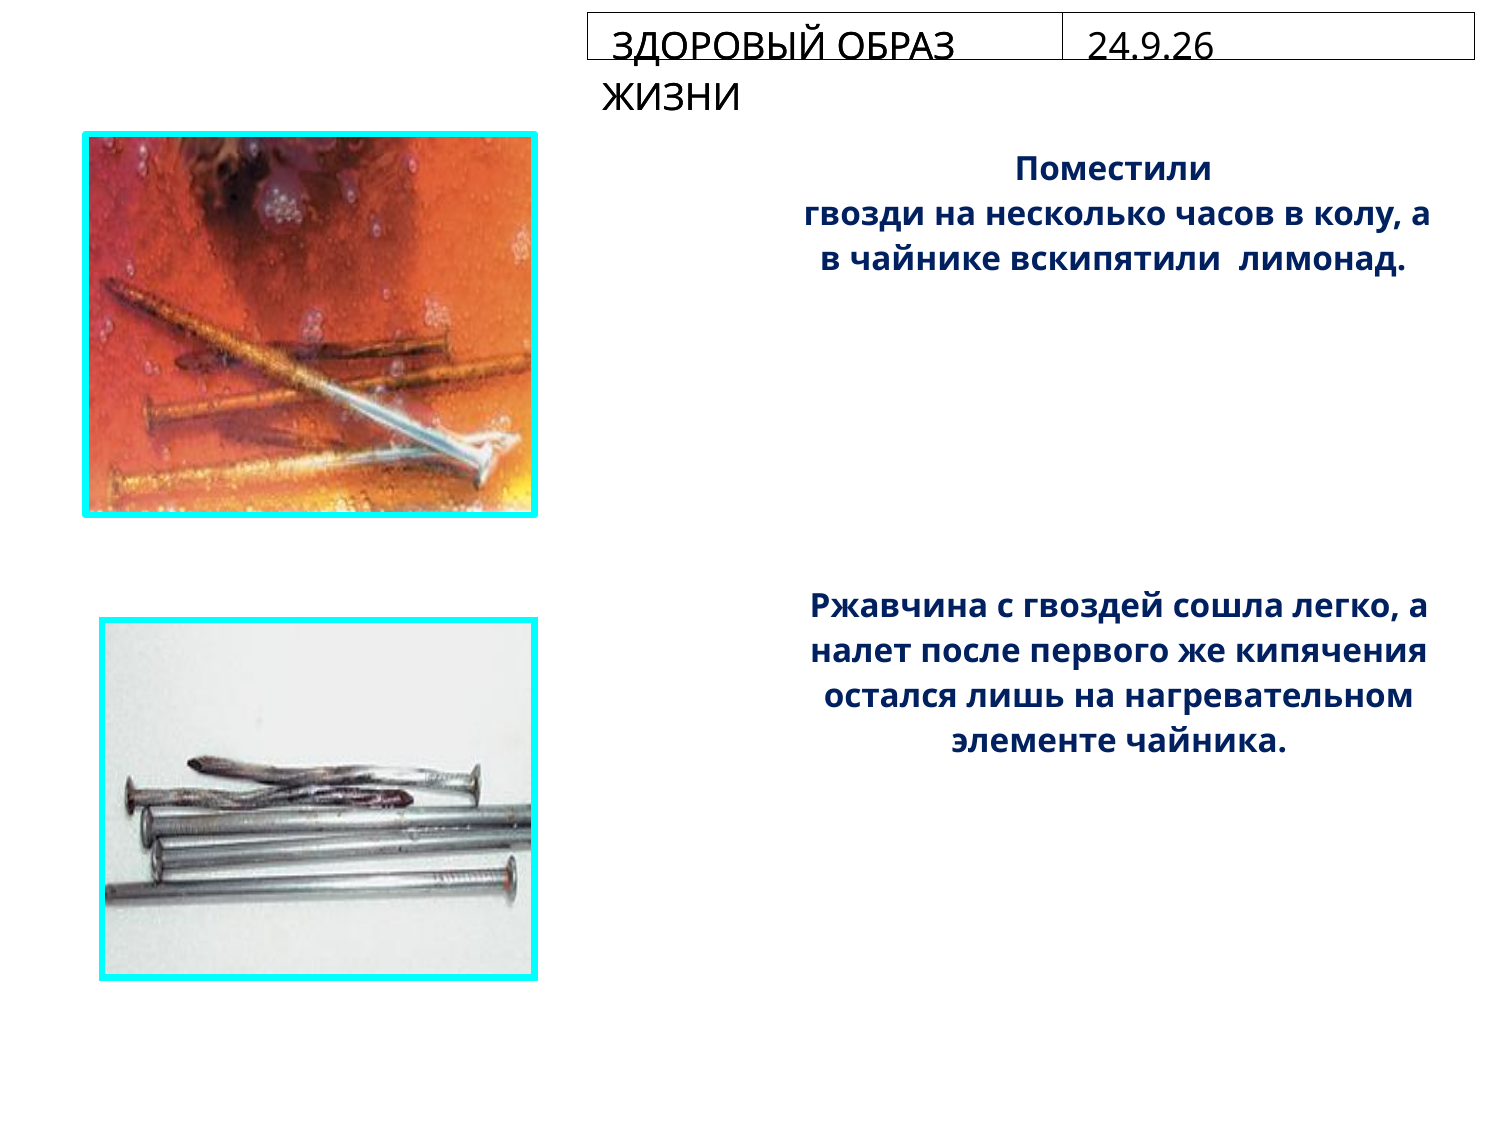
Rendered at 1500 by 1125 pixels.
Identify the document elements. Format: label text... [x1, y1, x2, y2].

footer ЗДОРОВЫЙ ОБРАЗ ЖИЗНИ [587, 12, 1063, 60]
text_box Ржавчина с гвоздей сошла легко, а налет после первого же кипячения остался лишь на нагревательном элементе чайника. [785, 574, 1454, 1014]
picture [105, 622, 532, 975]
text_box Поместили гвозди на несколько часов в колу, а в чайнике вскипятили лимонад. [773, 137, 1454, 506]
picture [88, 137, 532, 513]
